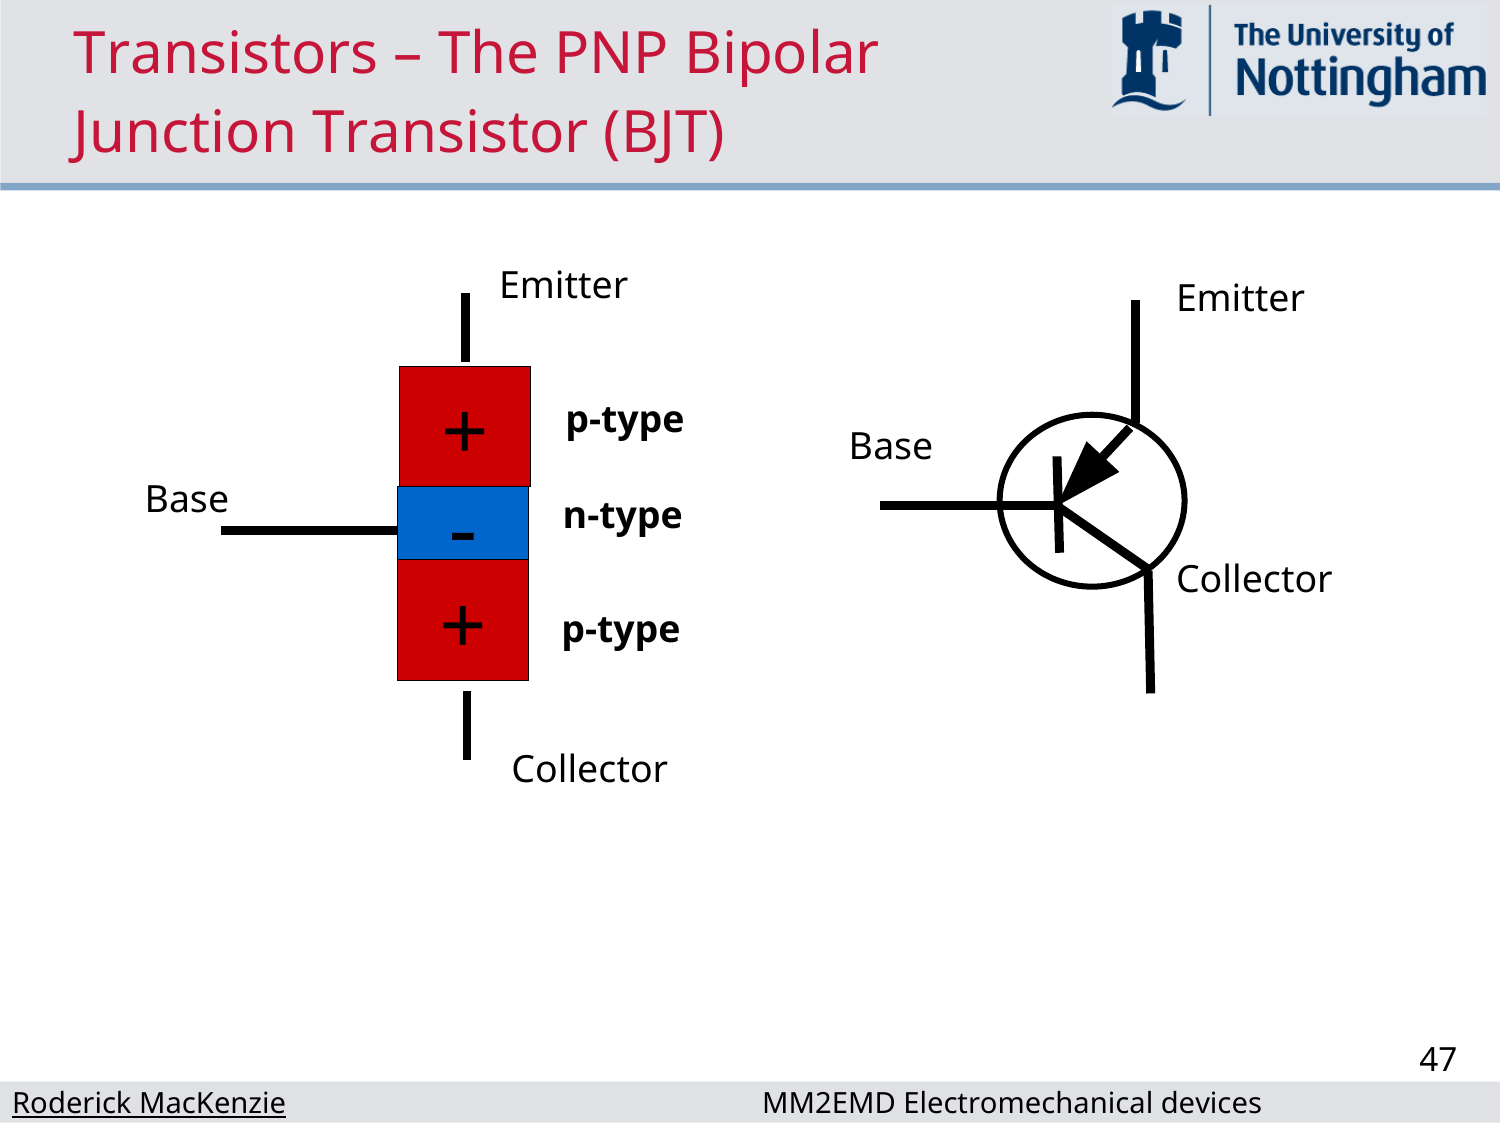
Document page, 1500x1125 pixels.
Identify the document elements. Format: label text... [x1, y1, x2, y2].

text_box Emitter [471, 253, 737, 388]
text_box + [399, 366, 531, 487]
text_box p-type [546, 597, 753, 673]
text_box <number> [1404, 1030, 1500, 1101]
text_box Collector [483, 737, 750, 873]
text_box - [397, 486, 529, 559]
text_box + [397, 559, 529, 681]
text_box p-type [550, 387, 757, 463]
text_box Collector [1148, 547, 1414, 683]
text_box n-type [547, 483, 755, 559]
title Transistors – The PNP Bipolar Junction Transistor (BJT) [59, 14, 1097, 166]
text_box Base [116, 467, 304, 549]
text_box Base [820, 414, 1019, 496]
picture [1111, 4, 1487, 116]
text_box Emitter [1148, 266, 1414, 402]
